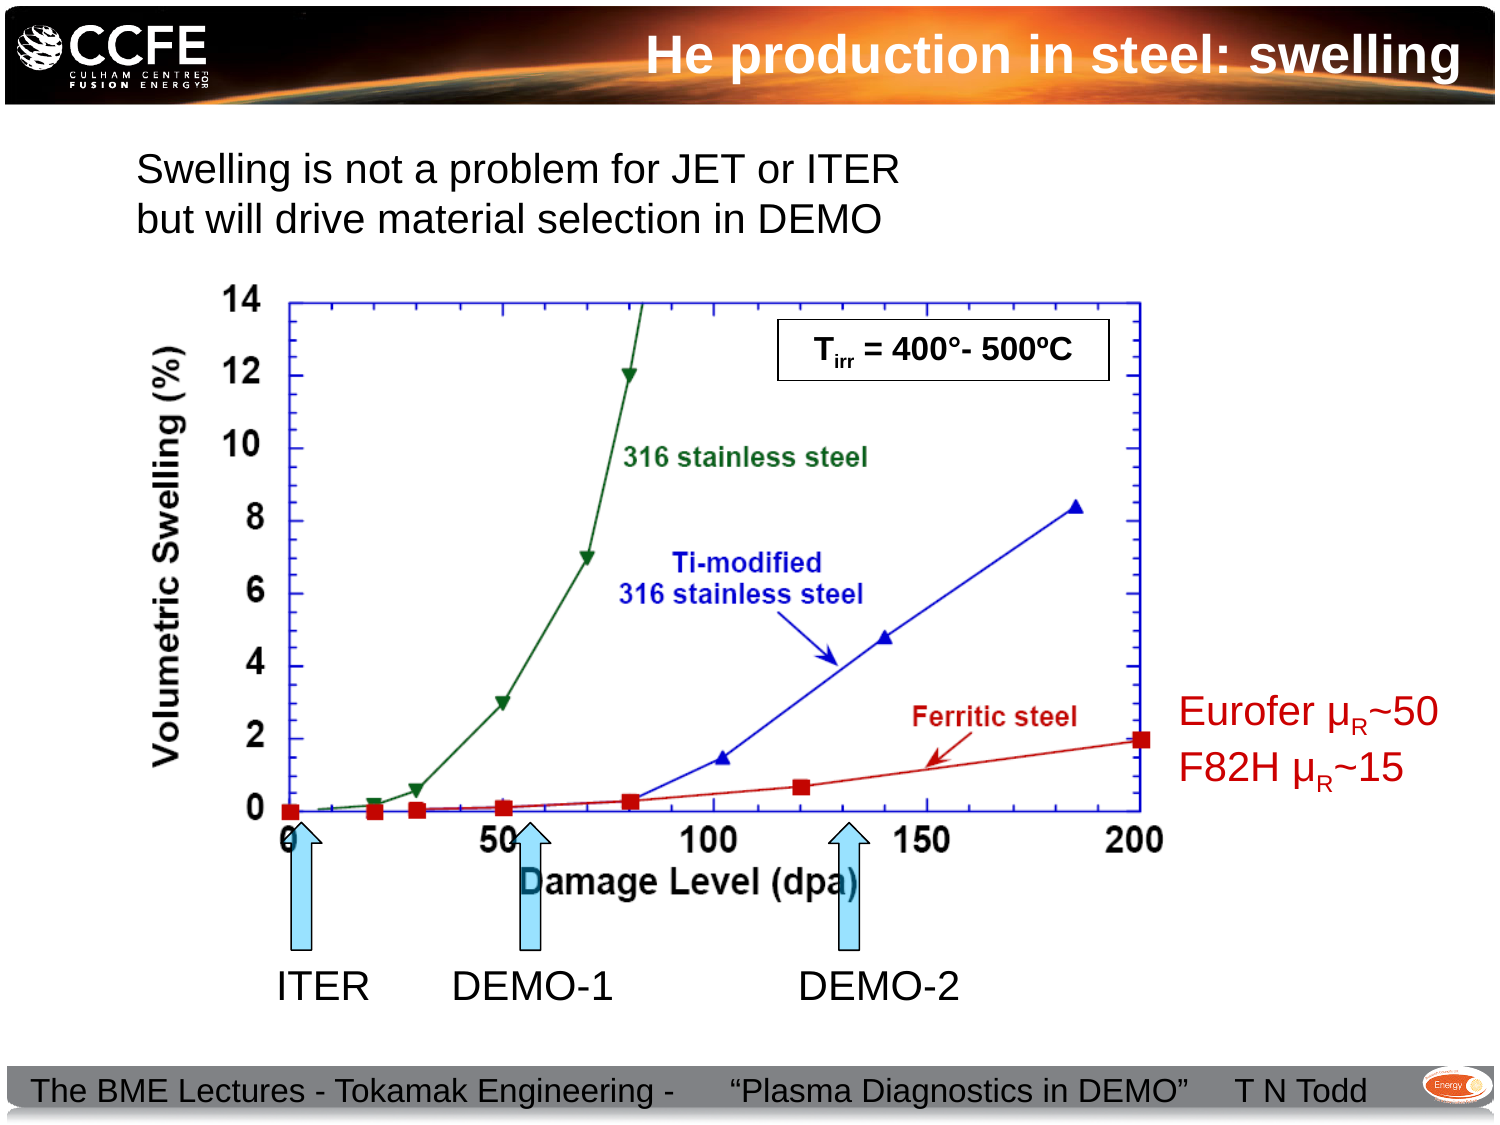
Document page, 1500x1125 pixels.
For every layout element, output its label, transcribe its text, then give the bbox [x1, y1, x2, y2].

picture [5, 6, 1495, 105]
picture [7, 1066, 1494, 1125]
text_box He production in steel: swelling [630, 11, 1489, 88]
text_box Swelling is not a problem for JET or ITER but will drive material selection in DEMO [121, 134, 983, 264]
picture [145, 278, 1196, 916]
text_box [280, 822, 322, 951]
text_box Eurofer μR~50 F82H μR~15 [1163, 675, 1458, 805]
text_box Tirr = 400°- 500ºC [778, 319, 1110, 381]
text_box [509, 822, 551, 951]
text_box [828, 822, 870, 951]
text_box ITER DEMO-1 DEMO-2 [261, 951, 993, 1015]
